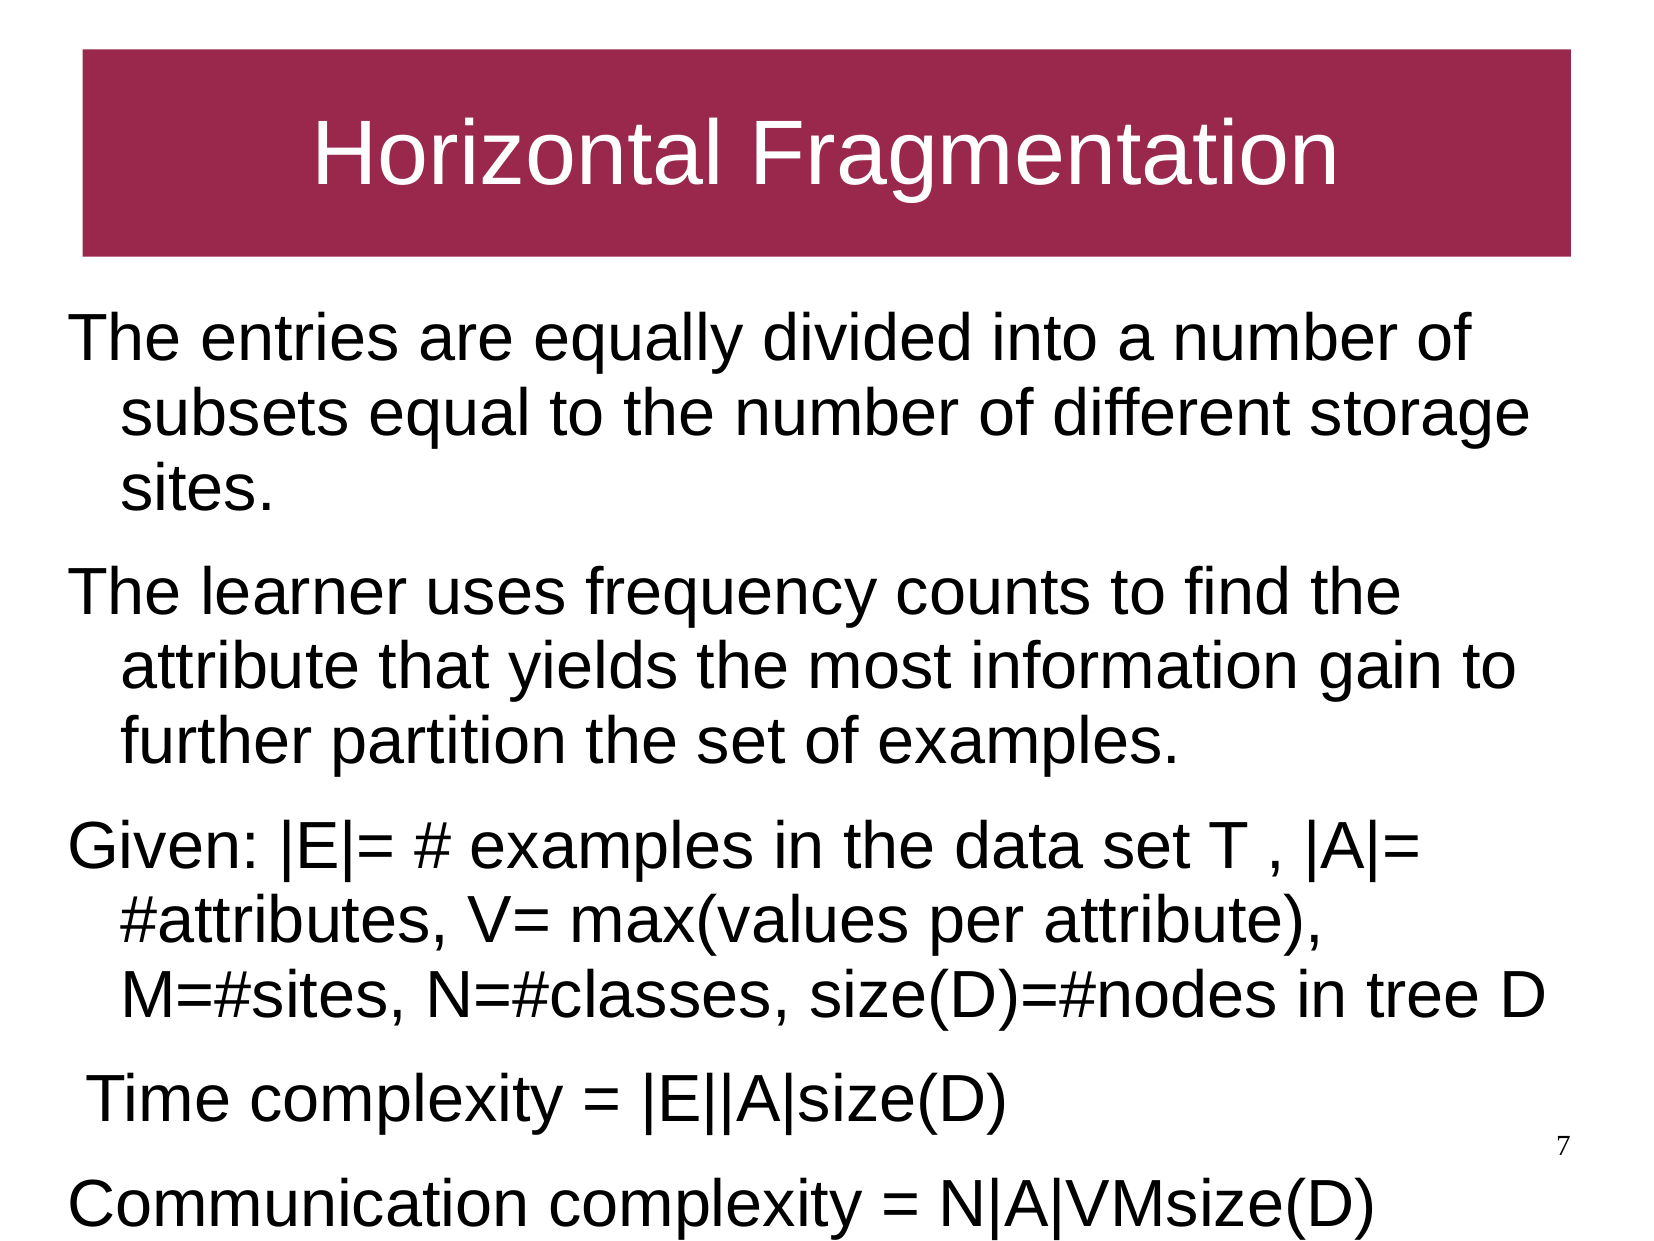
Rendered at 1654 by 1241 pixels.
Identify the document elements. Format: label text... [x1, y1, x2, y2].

title Horizontal Fragmentation [82, 49, 1571, 257]
list The entries are equally divided into a number of subsets equal to the number of different storage sites. The learner uses frequency counts to find the attribute that yields the most information gain to further partition the set of examples. Given: |E|= # examples in the data set T , |A|= #attributes, V= max(values per attribute), M=#sites, N=#classes, size(D)=#nodes in tree D Time complexity = |E||A|size(D) Communication complexity = N|A|VMsize(D) [49, 300, 1613, 1241]
